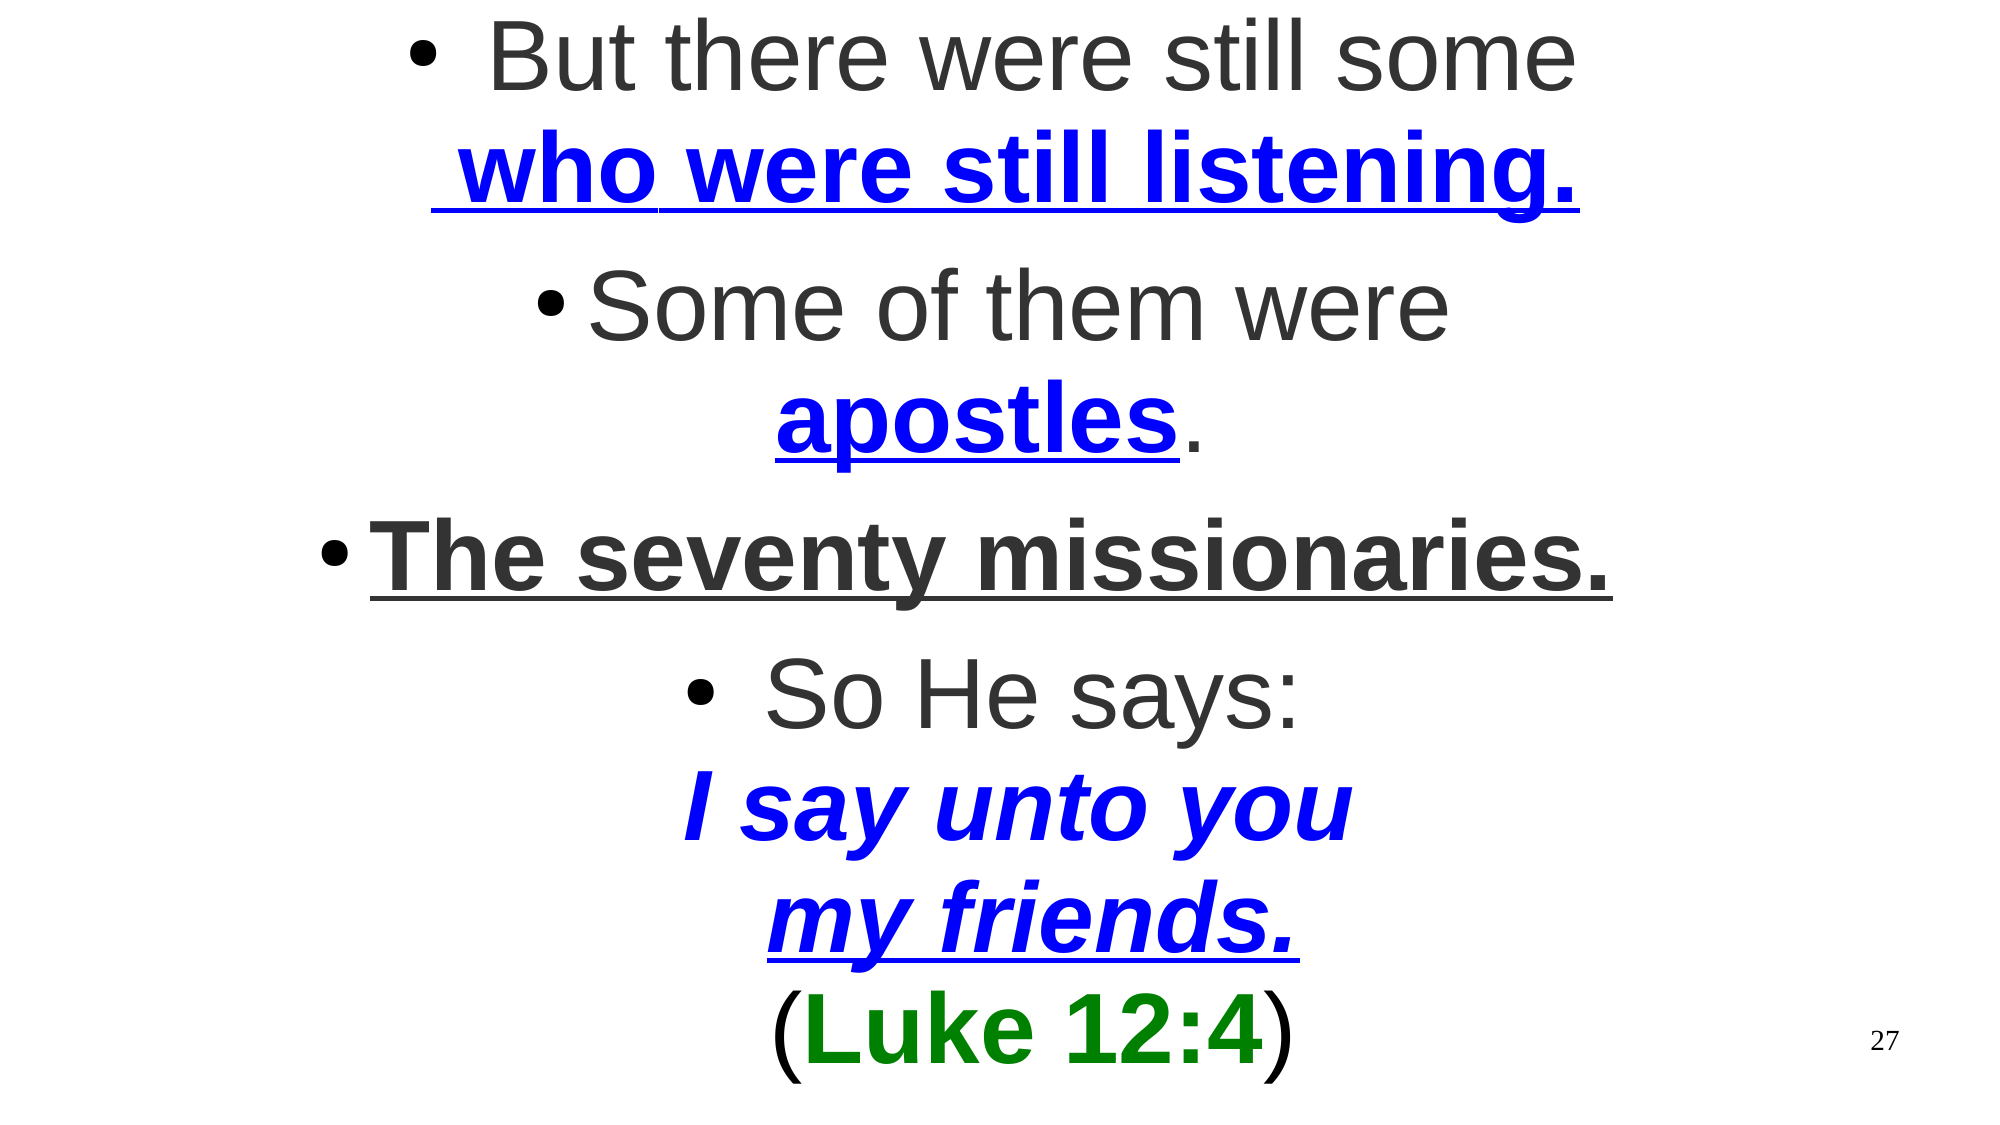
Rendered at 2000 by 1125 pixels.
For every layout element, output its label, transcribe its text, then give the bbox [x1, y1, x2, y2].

list But there were still some who were still listening. Some of them were apostles. The seventy missionaries. So He says: I say unto you my friends. (Luke 12:4) [0, 0, 1996, 1123]
